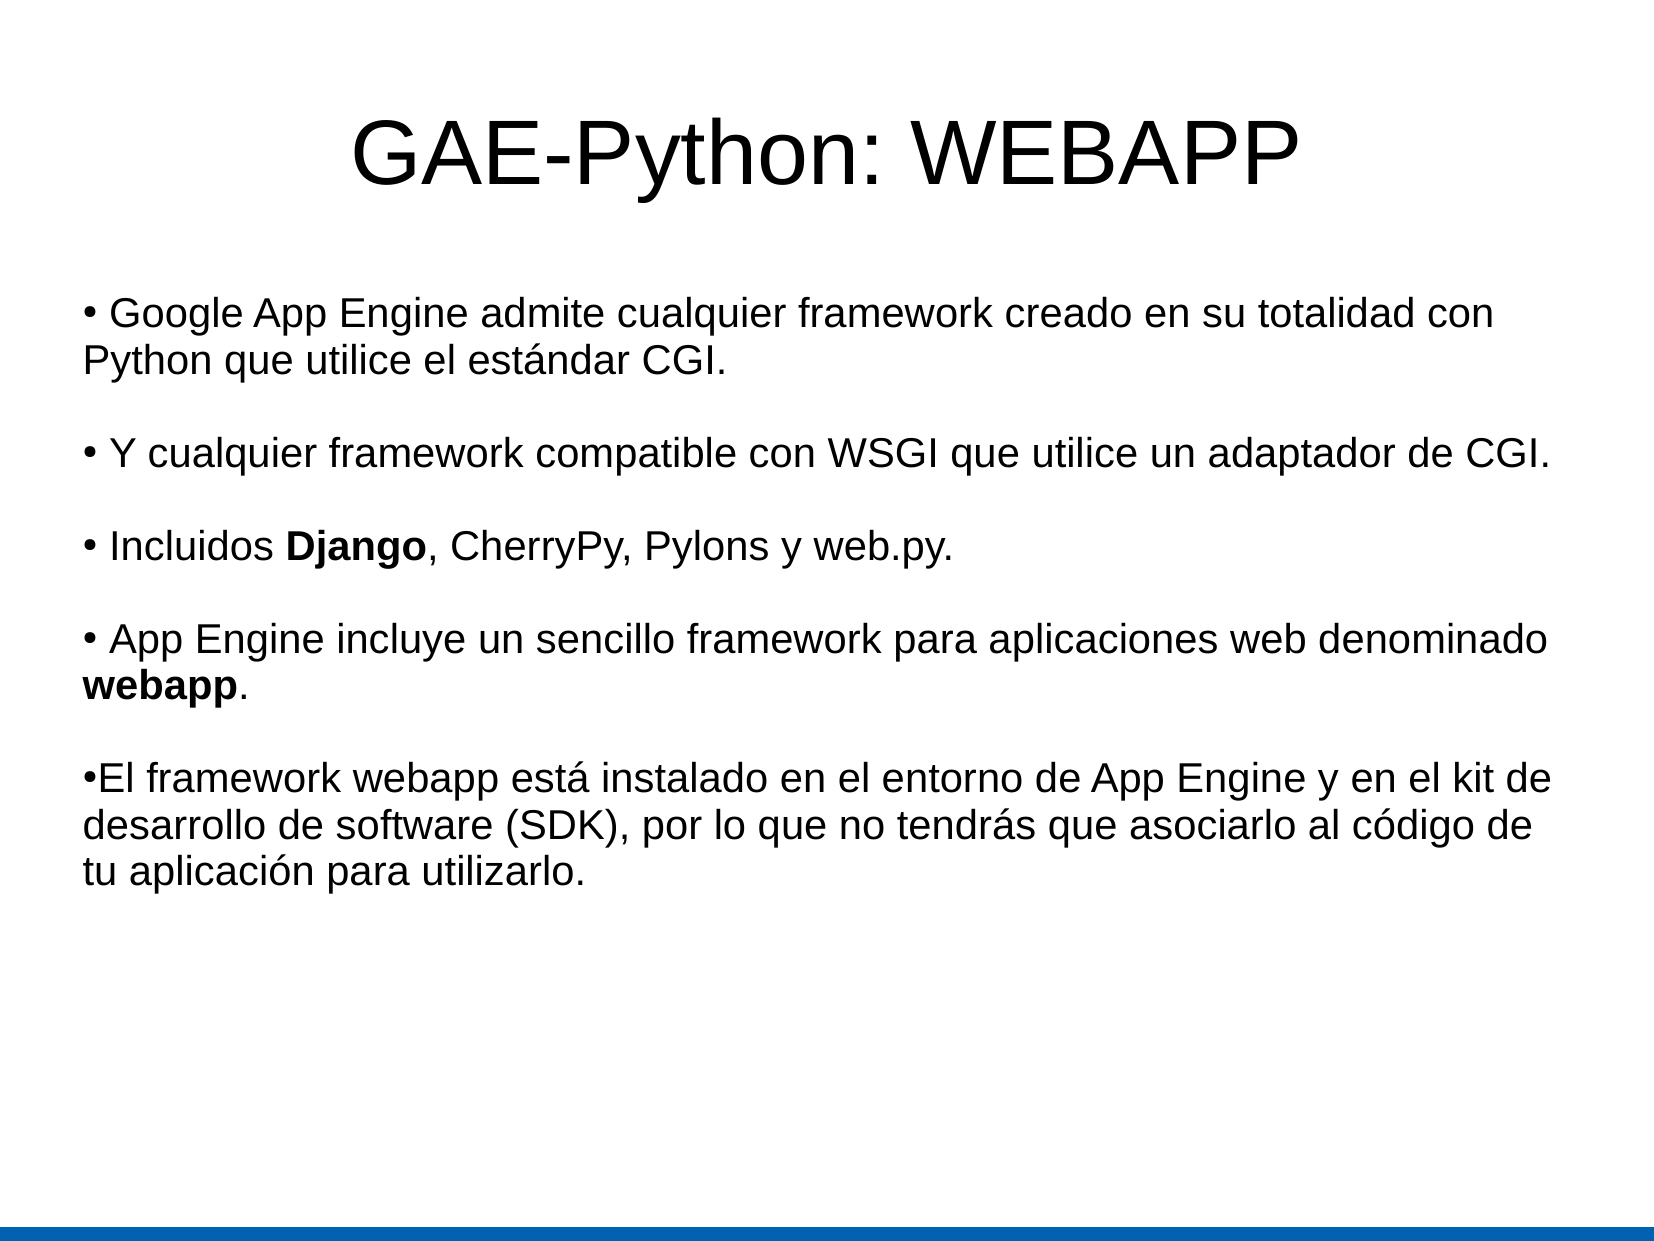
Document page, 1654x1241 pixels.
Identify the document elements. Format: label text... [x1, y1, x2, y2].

title GAE-Python: WEBAPP [82, 49, 1571, 257]
subtitle Google App Engine admite cualquier framework creado en su totalidad con Python que utilice el estándar CGI. Y cualquier framework compatible con WSGI que utilice un adaptador de CGI. Incluidos Django, CherryPy, Pylons y web.py. App Engine incluye un sencillo framework para aplicaciones web denominado webapp. El framework webapp está instalado en el entorno de App Engine y en el kit de desarrollo de software (SDK), por lo que no tendrás que asociarlo al código de tu aplicación para utilizarlo. [82, 290, 1571, 1109]
